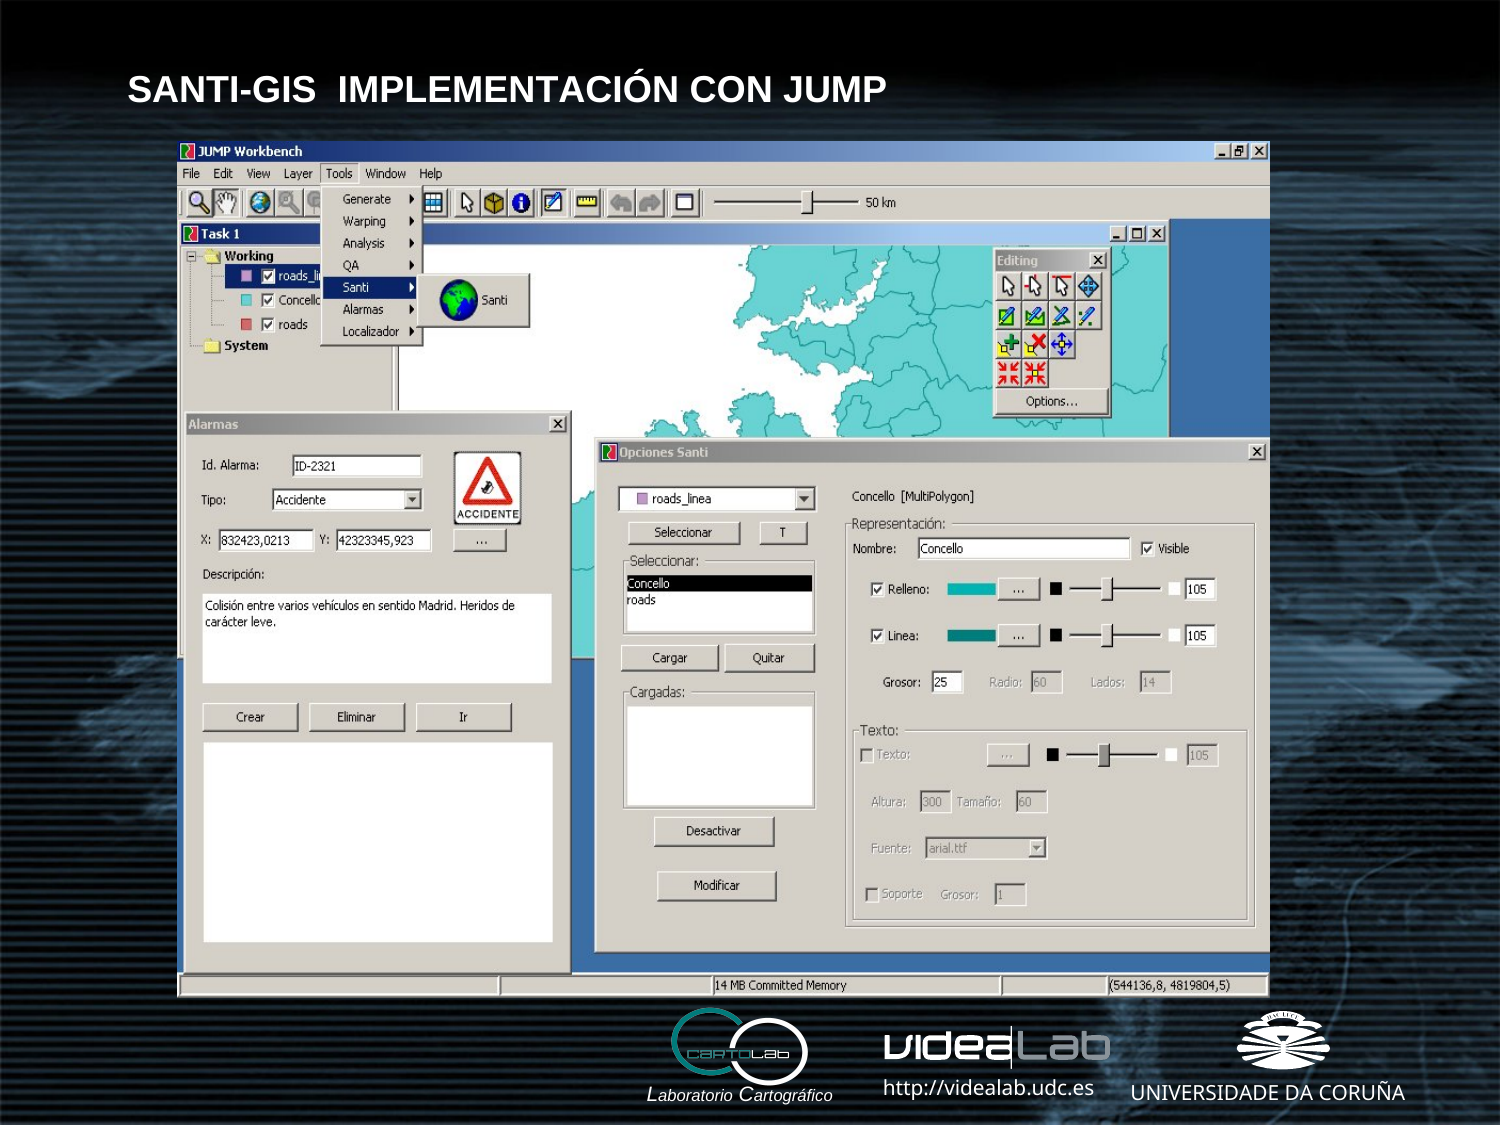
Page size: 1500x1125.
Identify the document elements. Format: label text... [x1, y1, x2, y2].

picture [0, 0, 1500, 1125]
list SANTI-GIS IMPLEMENTACIÓN CON JUMP [112, 60, 1388, 900]
